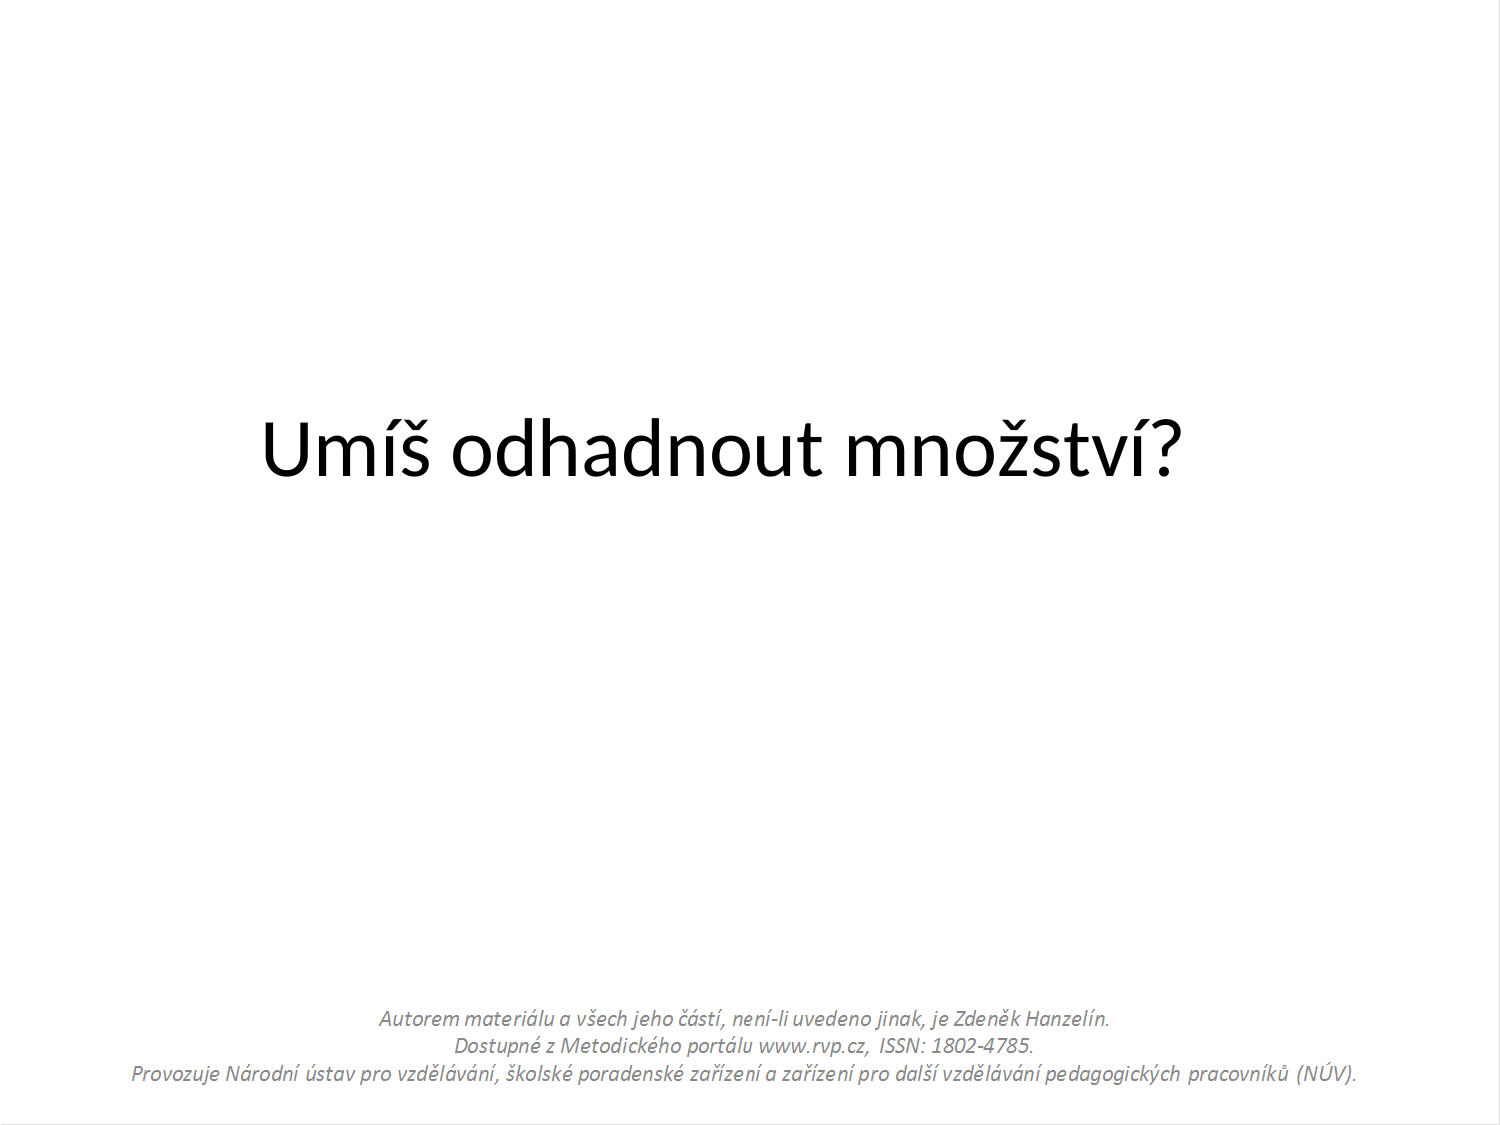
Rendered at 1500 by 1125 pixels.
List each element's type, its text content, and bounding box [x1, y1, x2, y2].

text_box Umíš odhadnout množství? [245, 385, 1202, 501]
picture [0, 0, 1500, 1125]
